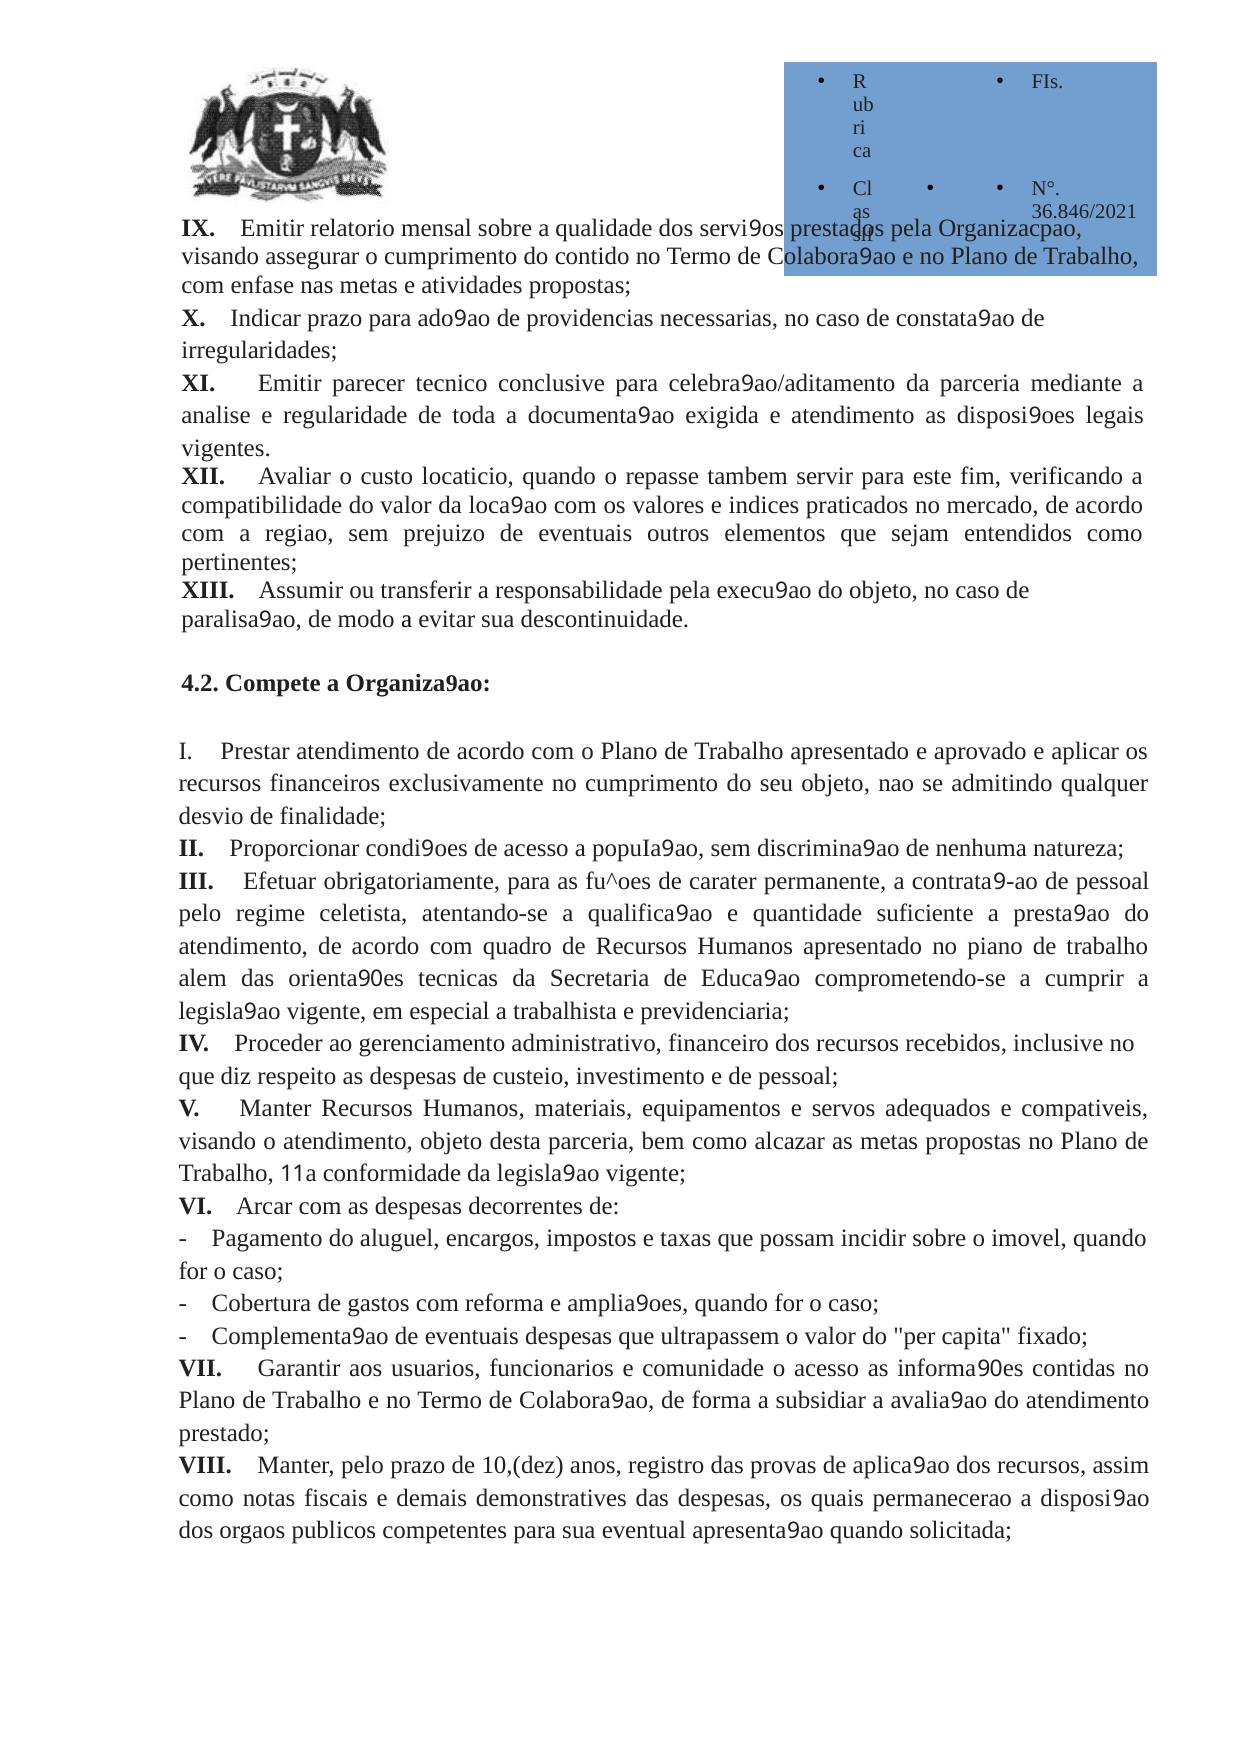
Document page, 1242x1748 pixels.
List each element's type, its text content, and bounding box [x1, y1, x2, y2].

table_header FIs. [959, 62, 1157, 169]
text_box I. Prestar atendimento de acordo com o Plano de Trabalho apresentado e aprovado e aplicar os recursos financeiros exclusivamente no cumprimento do seu objeto, nao se admitindo qualquer desvio de finalidade; II. Proporcionar condi9oes de acesso a popuIa9ao, sem discrimina9ao de nenhuma natureza; III. Efetuar obrigatoriamente, para as fu^oes de carater permanente, a contrata9-ao de pessoal pelo regime celetista, atentando-se a qualifica9ao e quantidade suficiente a presta9ao do atendimento, de acordo com quadro de Recursos Humanos apresentado no piano de trabalho alem das orienta90es tecnicas da Secretaria de Educa9ao comprometendo-se a cumprir a legisla9ao vigente, em especial a trabalhista e previdenciaria; IV. Proceder ao gerenciamento administrativo, financeiro dos recursos recebidos, inclusive no que diz respeito as despesas de custeio, investimento e de pessoal; V. Manter Recursos Humanos, materiais, equipamentos e servos adequados e compativeis, visando o atendimento, objeto desta parceria, bem como alcazar as metas propostas no Plano de Trabalho, 11a conformidade da legisla9ao vigente; VI. Arcar com as despesas decorrentes de: - Pagamento do aluguel, encargos, impostos e taxas que possam incidir sobre o imovel, quando for o caso; - Cobertura de gastos com reforma e amplia9oes, quando for o caso; - Complementa9ao de eventuais despesas que ultrapassem o valor do "per capita" fixado; VII. Garantir aos usuarios, funcionarios e comunidade o acesso as informa90es contidas no Plano de Trabalho e no Termo de Colabora9ao, de forma a subsidiar a avalia9ao do atendimento prestado; VIII. Manter, pelo prazo de 10,(dez) anos, registro das provas de aplica9ao dos recursos, assim como notas fiscais e demais demonstratives das despesas, os quais permanecerao a disposi9ao dos orgaos publicos competentes para sua eventual apresenta9ao quando solicitada; [179, 732, 1150, 1552]
text_box 4.2. Compete a Organiza9ao: [181, 667, 494, 696]
table_header [889, 62, 959, 169]
table_cell PA [889, 169, 959, 213]
text_box IX. Emitir relatorio mensal sobre a qualidade dos servi9os prestados pela Organizacpao, visando assegurar o cumprimento do contido no Termo de Colabora9ao e no Plano de Trabalho, com enfase nas metas e atividades propostas; X. Indicar prazo para ado9ao de providencias necessarias, no caso de constata9ao de irregularidades; XI. Emitir parecer tecnico conclusive para celebra9ao/aditamento da parceria mediante a analise e regularidade de toda a documenta9ao exigida e atendimento as disposi9oes legais vigentes. XII. Avaliar o custo locaticio, quando o repasse tambem servir para este fim, verificando a compatibilidade do valor da loca9ao com os valores e indices praticados no mercado, de acordo com a regiao, sem prejuizo de eventuais outros elementos que sejam entendidos como pertinentes; XIII. Assumir ou transferir a responsabilidade pela execu9ao do objeto, no caso de paralisa9ao, de modo a evitar sua descontinuidade. [181, 213, 1151, 633]
table_header Rubrica [784, 62, 889, 169]
picture [188, 67, 389, 203]
table_cell Classif. [784, 169, 889, 213]
table_cell N°. 36.846/2021 [959, 169, 1157, 276]
